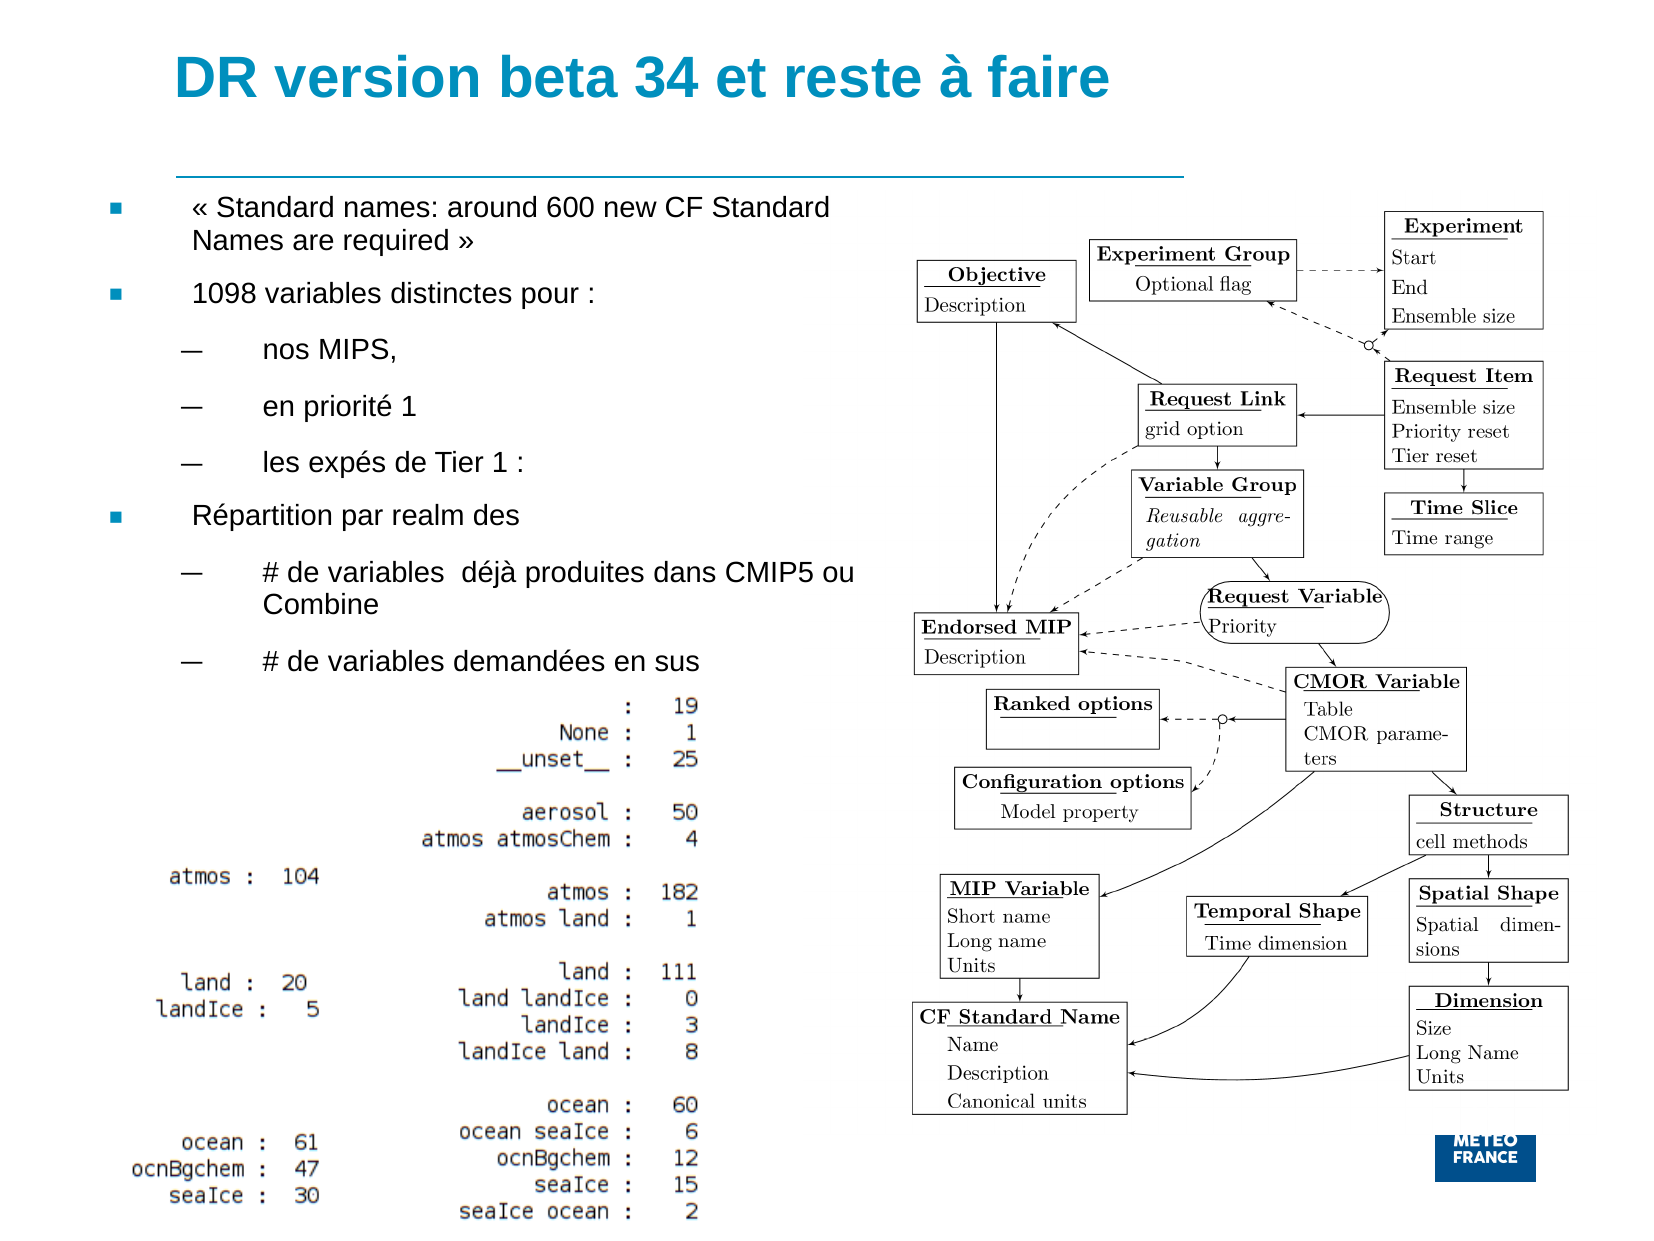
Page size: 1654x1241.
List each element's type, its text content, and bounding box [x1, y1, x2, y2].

title DR version beta 34 et reste à faire [174, 0, 1654, 156]
picture [803, 190, 1597, 1182]
list « Standard names: around 600 new CF Standard Names are required » 1098 variables distinctes pour : nos MIPS, en priorité 1 les expés de Tier 1 : Répartition par realm des # de variables déjà produites dans CMIP5 ou Combine # de variables demandées en sus [91, 191, 876, 1069]
picture [58, 809, 765, 1241]
